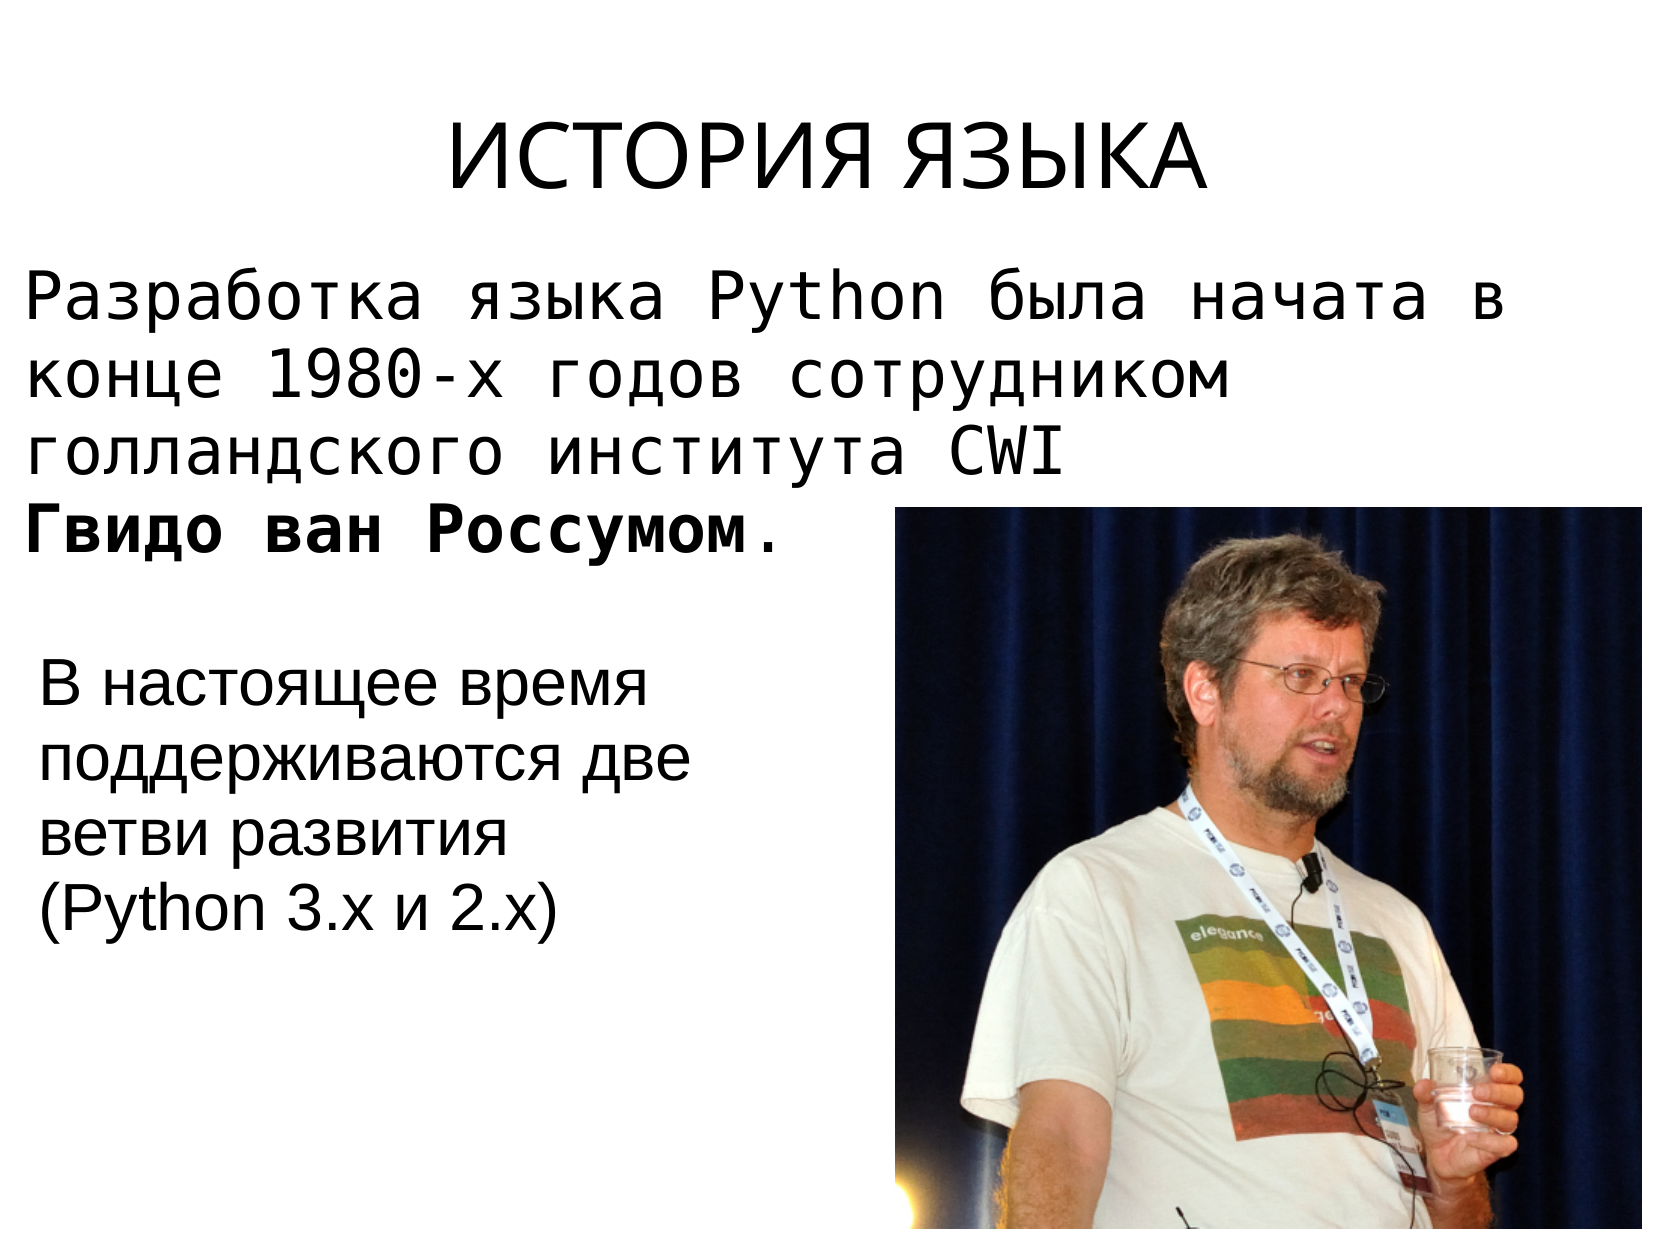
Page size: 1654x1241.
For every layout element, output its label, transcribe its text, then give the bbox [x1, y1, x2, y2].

title ИСТОРИЯ ЯЗЫКА [82, 49, 1571, 253]
picture [895, 507, 1642, 1229]
subtitle Разработка языка Python была начата в конце 1980-х годов сотрудником голландского института CWI Гвидо ван Россумом. [23, 253, 1642, 650]
text_box В настоящее время поддерживаются две ветви развития (Python 3.x и 2.x) [23, 637, 883, 952]
